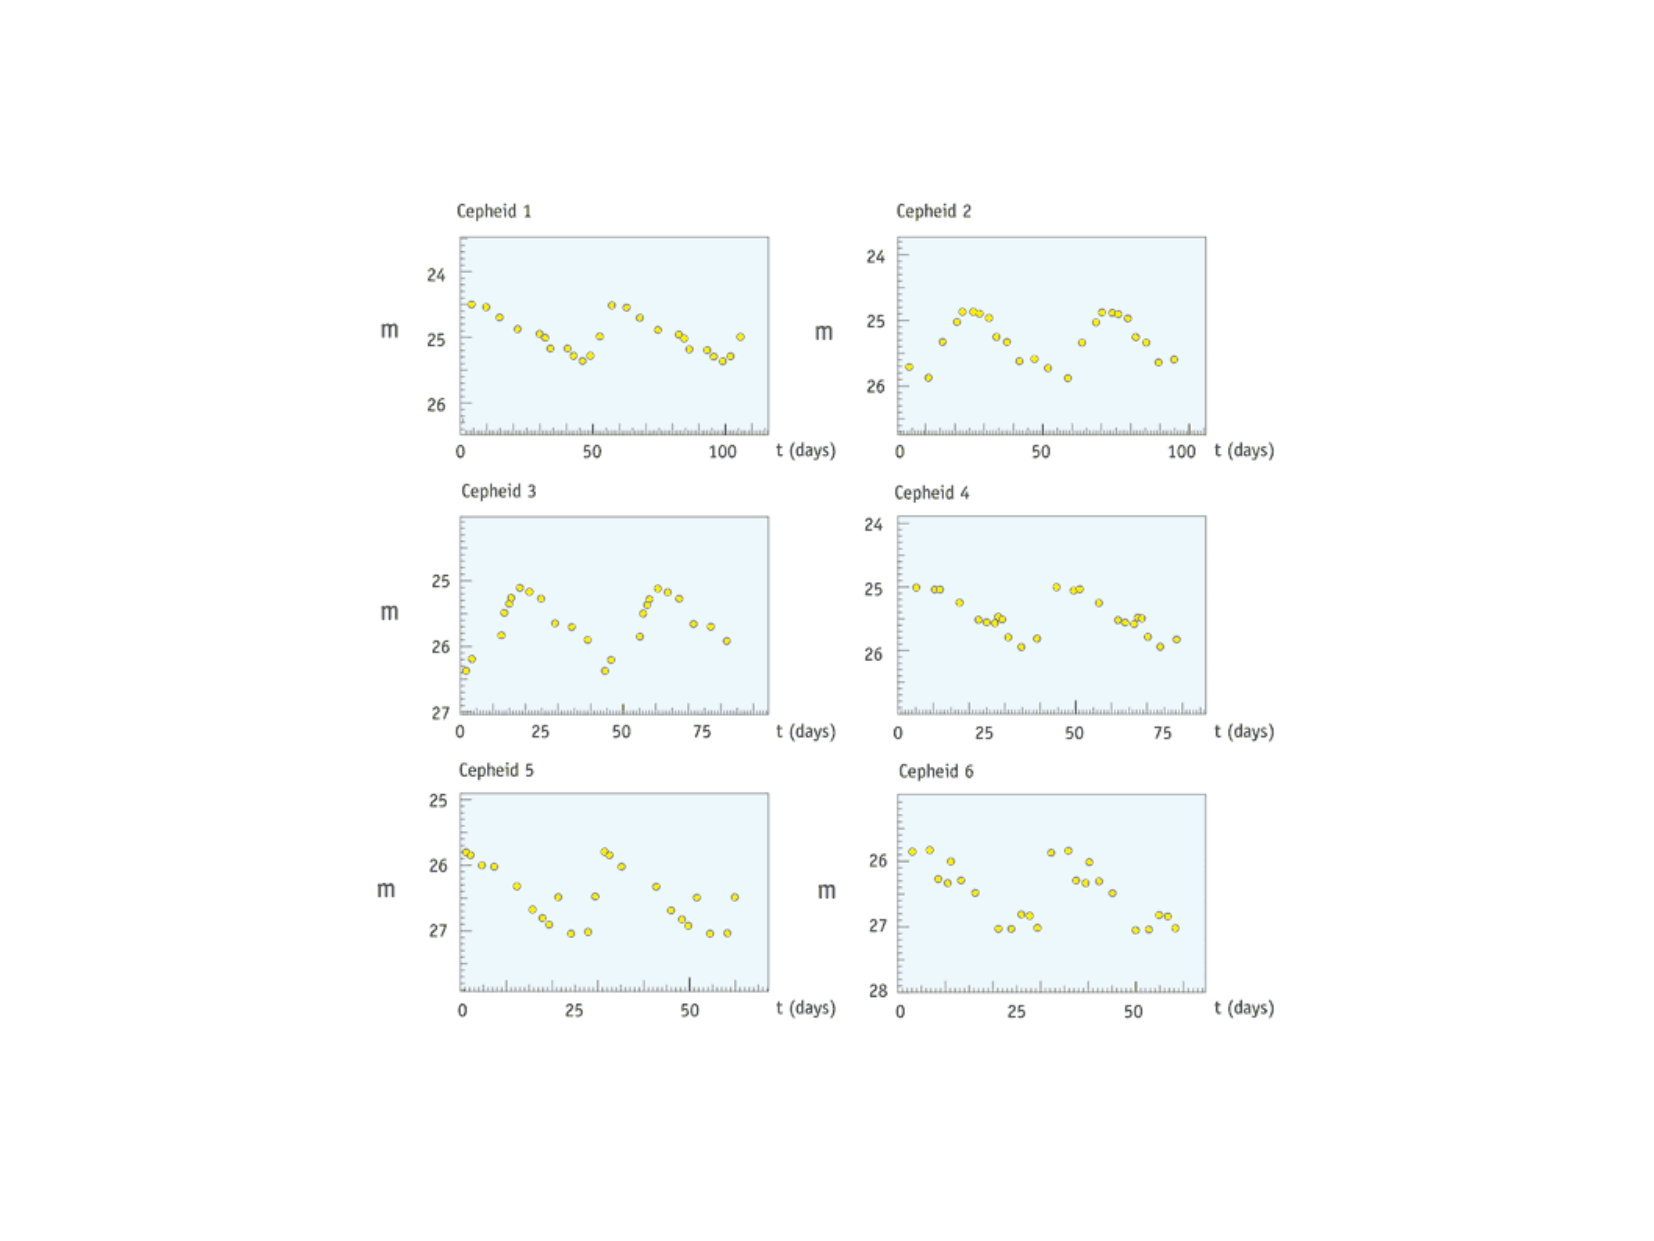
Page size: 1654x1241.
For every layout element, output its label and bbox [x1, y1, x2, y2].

picture [364, 190, 1302, 1057]
